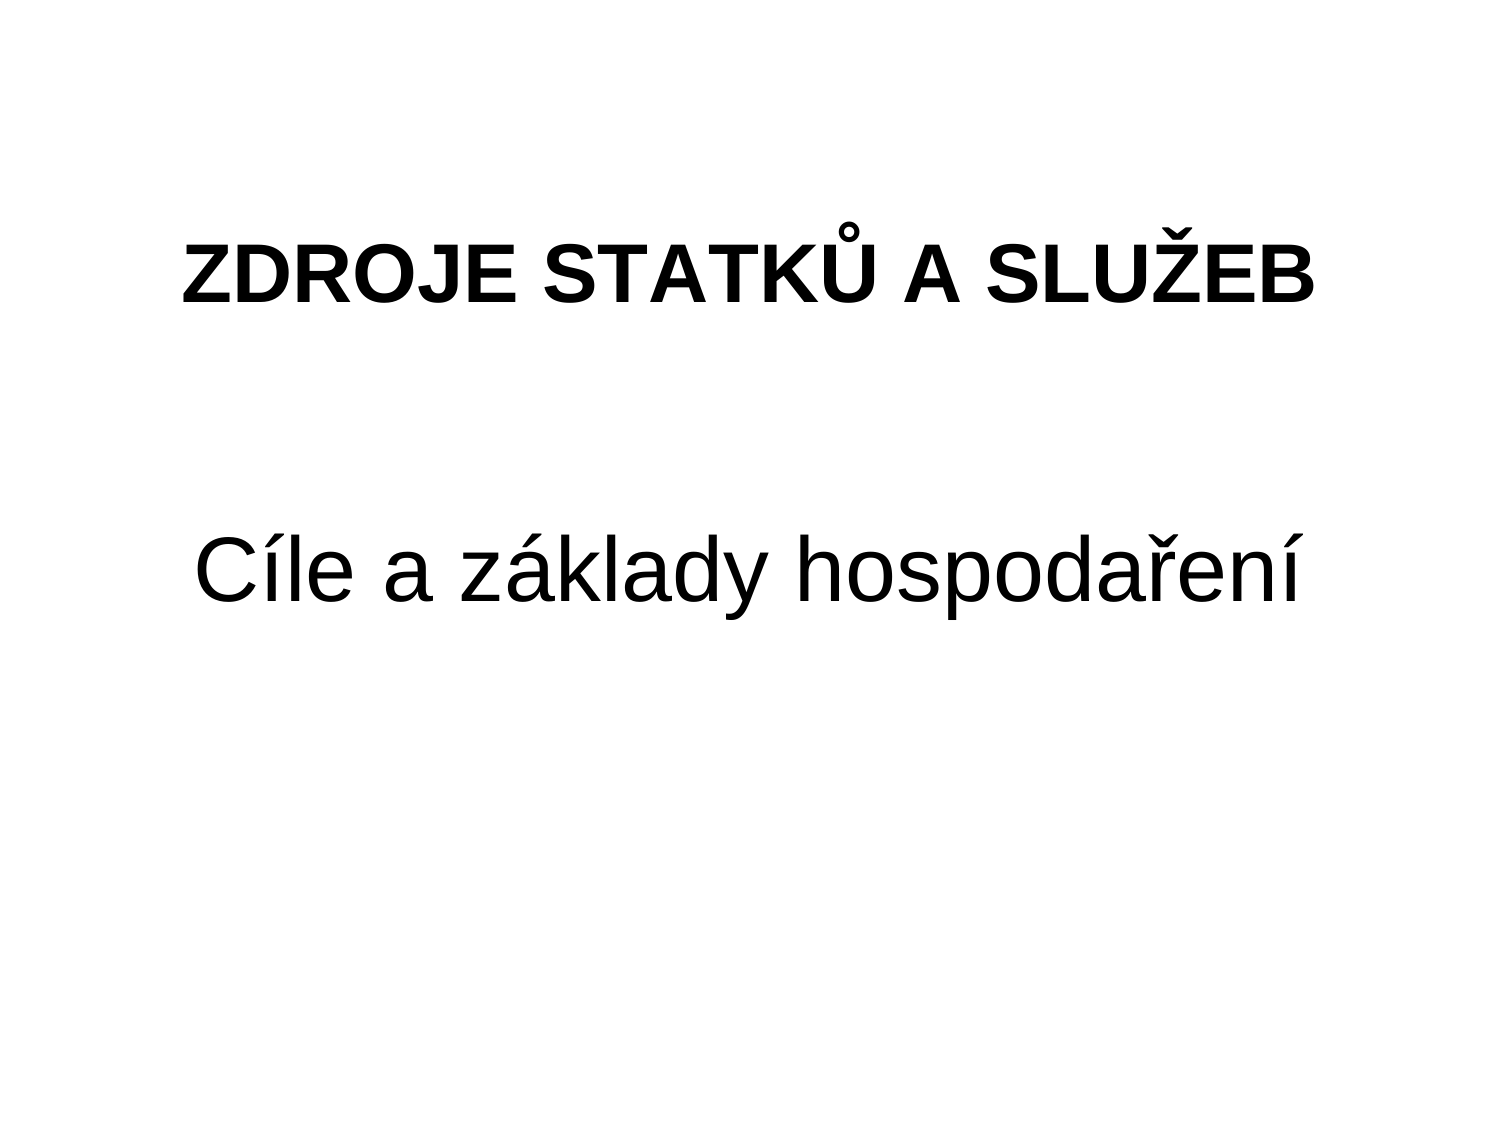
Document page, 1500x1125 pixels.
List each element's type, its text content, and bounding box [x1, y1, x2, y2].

title ZDROJE STATKŮ A SLUŽEB [112, 148, 1388, 391]
text_box Cíle a základy hospodaření [112, 444, 1388, 686]
